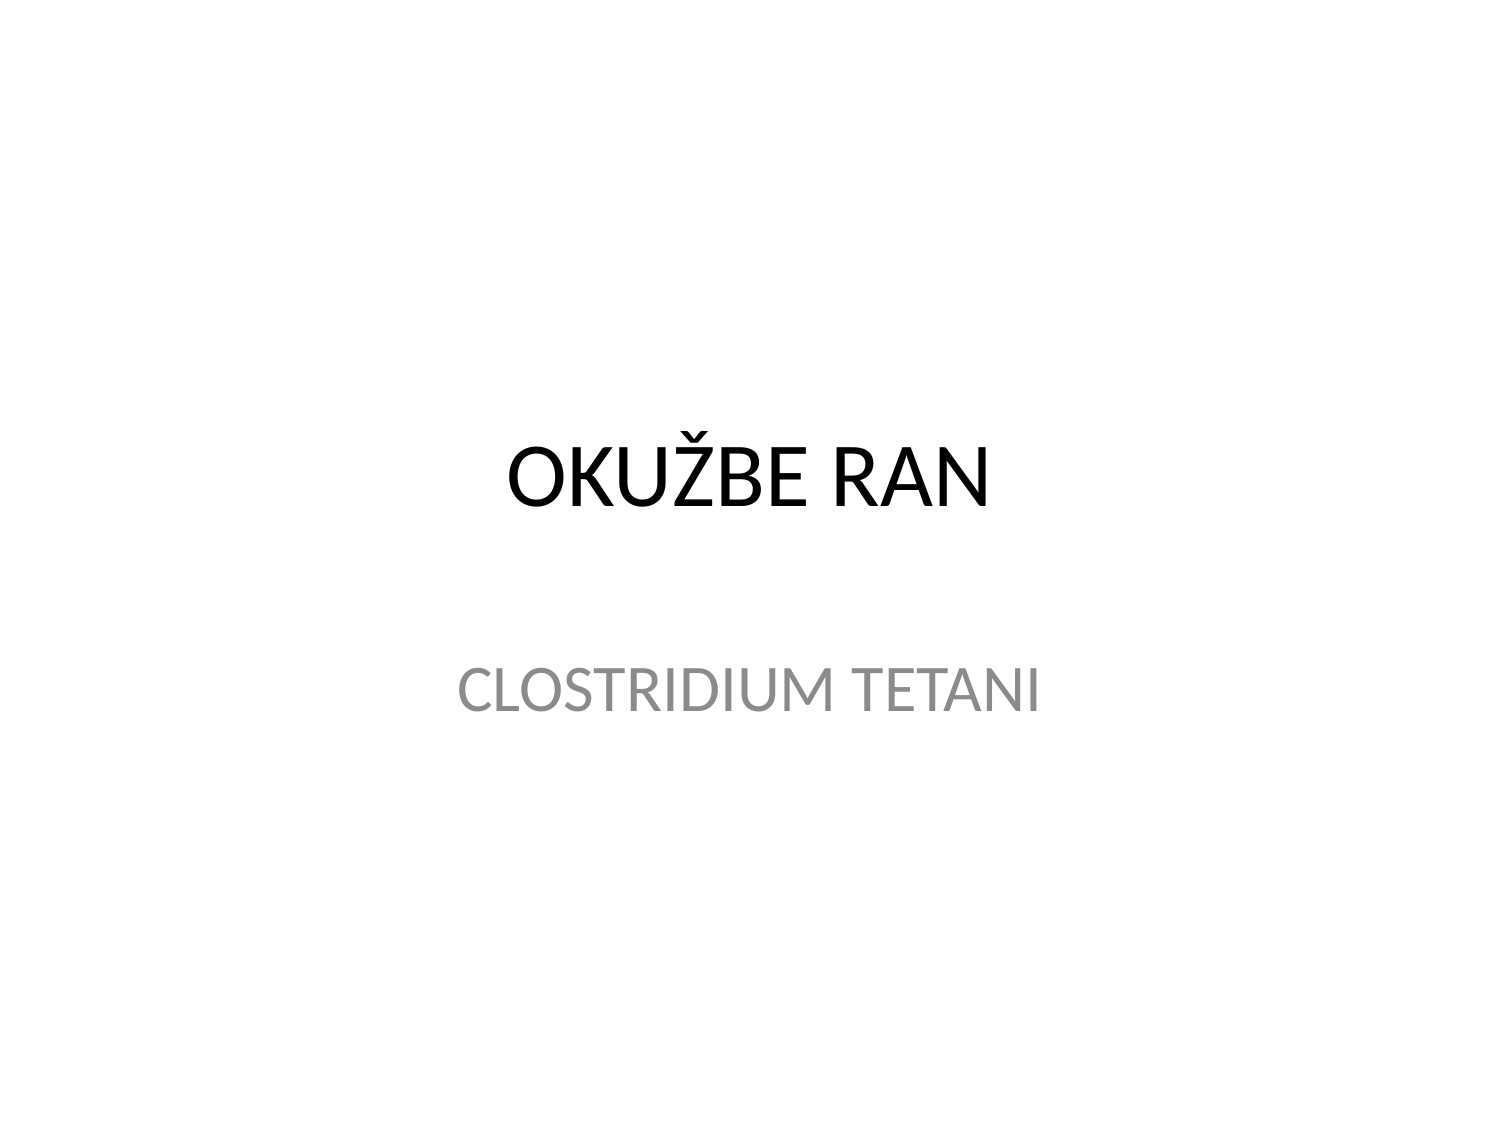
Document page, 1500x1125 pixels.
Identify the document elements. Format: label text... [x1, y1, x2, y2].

subtitle CLOSTRIDIUM TETANI [225, 637, 1275, 925]
title OKUŽBE RAN [112, 349, 1388, 591]
